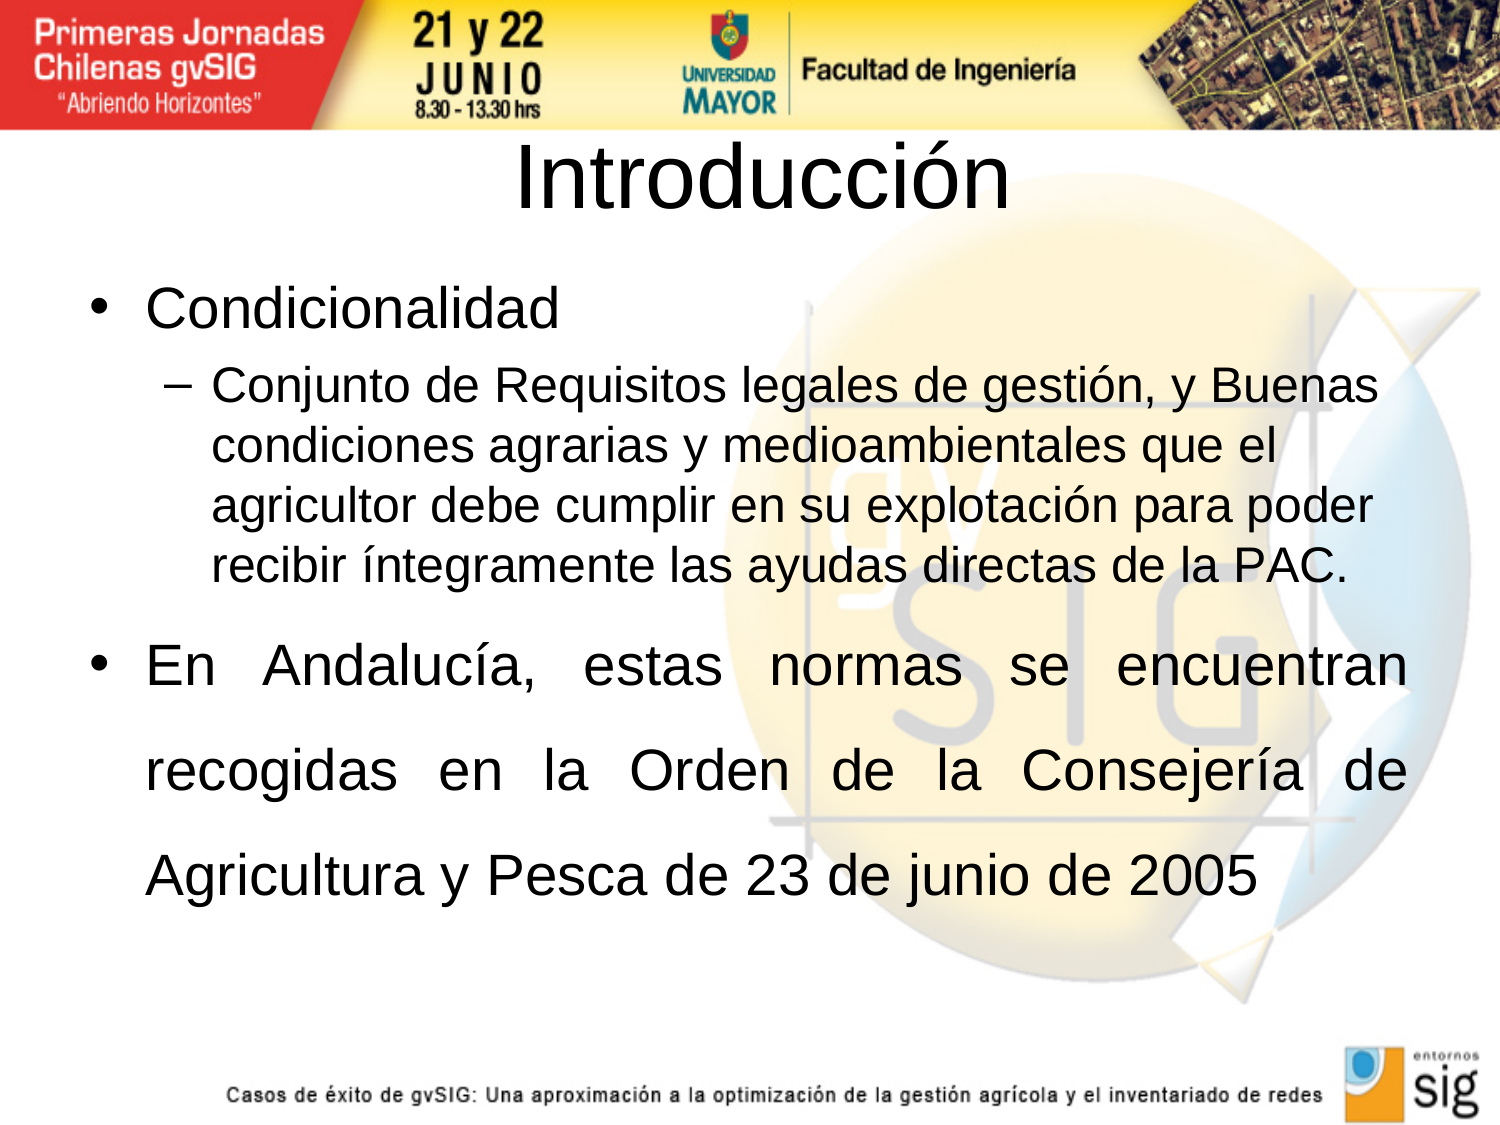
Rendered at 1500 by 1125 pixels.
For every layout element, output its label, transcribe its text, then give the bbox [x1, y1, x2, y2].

title Introducción [88, 78, 1439, 266]
picture [0, 0, 1500, 1125]
list Condicionalidad Conjunto de Requisitos legales de gestión, y Buenas condiciones agrarias y medioambientales que el agricultor debe cumplir en su explotación para poder recibir íntegramente las ayudas directas de la PAC. En Andalucía, estas normas se encuentran recogidas en la Orden de la Consejería de Agricultura y Pesca de 23 de junio de 2005 [75, 262, 1426, 1006]
